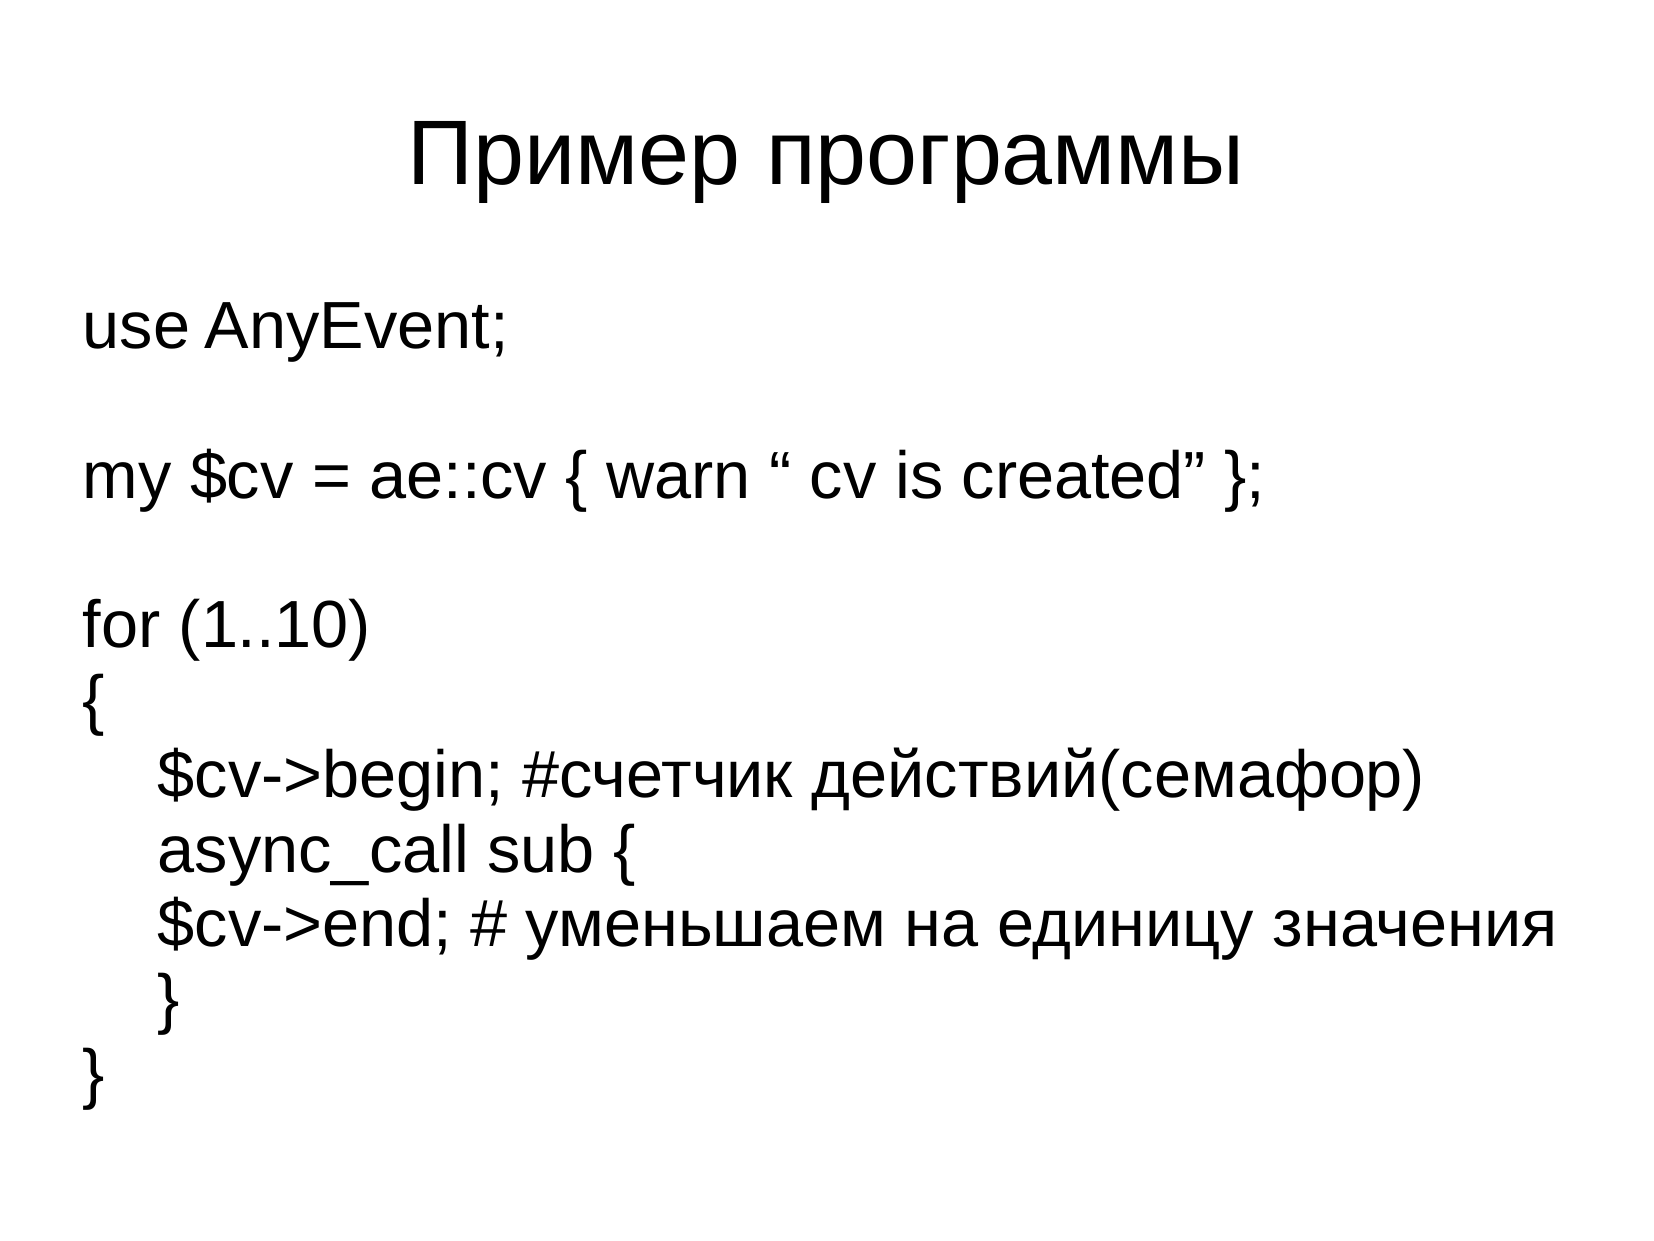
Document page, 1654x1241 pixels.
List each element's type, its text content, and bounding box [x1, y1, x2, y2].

subtitle use AnyEvent; my $cv = ae::cv { warn “ cv is created” }; for (1..10) { $cv->begin; #счетчик действий(семафор) async_call sub { $cv->end; # уменьшаем на единицу значения } } [82, 288, 1571, 1111]
title Пример программы [82, 56, 1571, 250]
